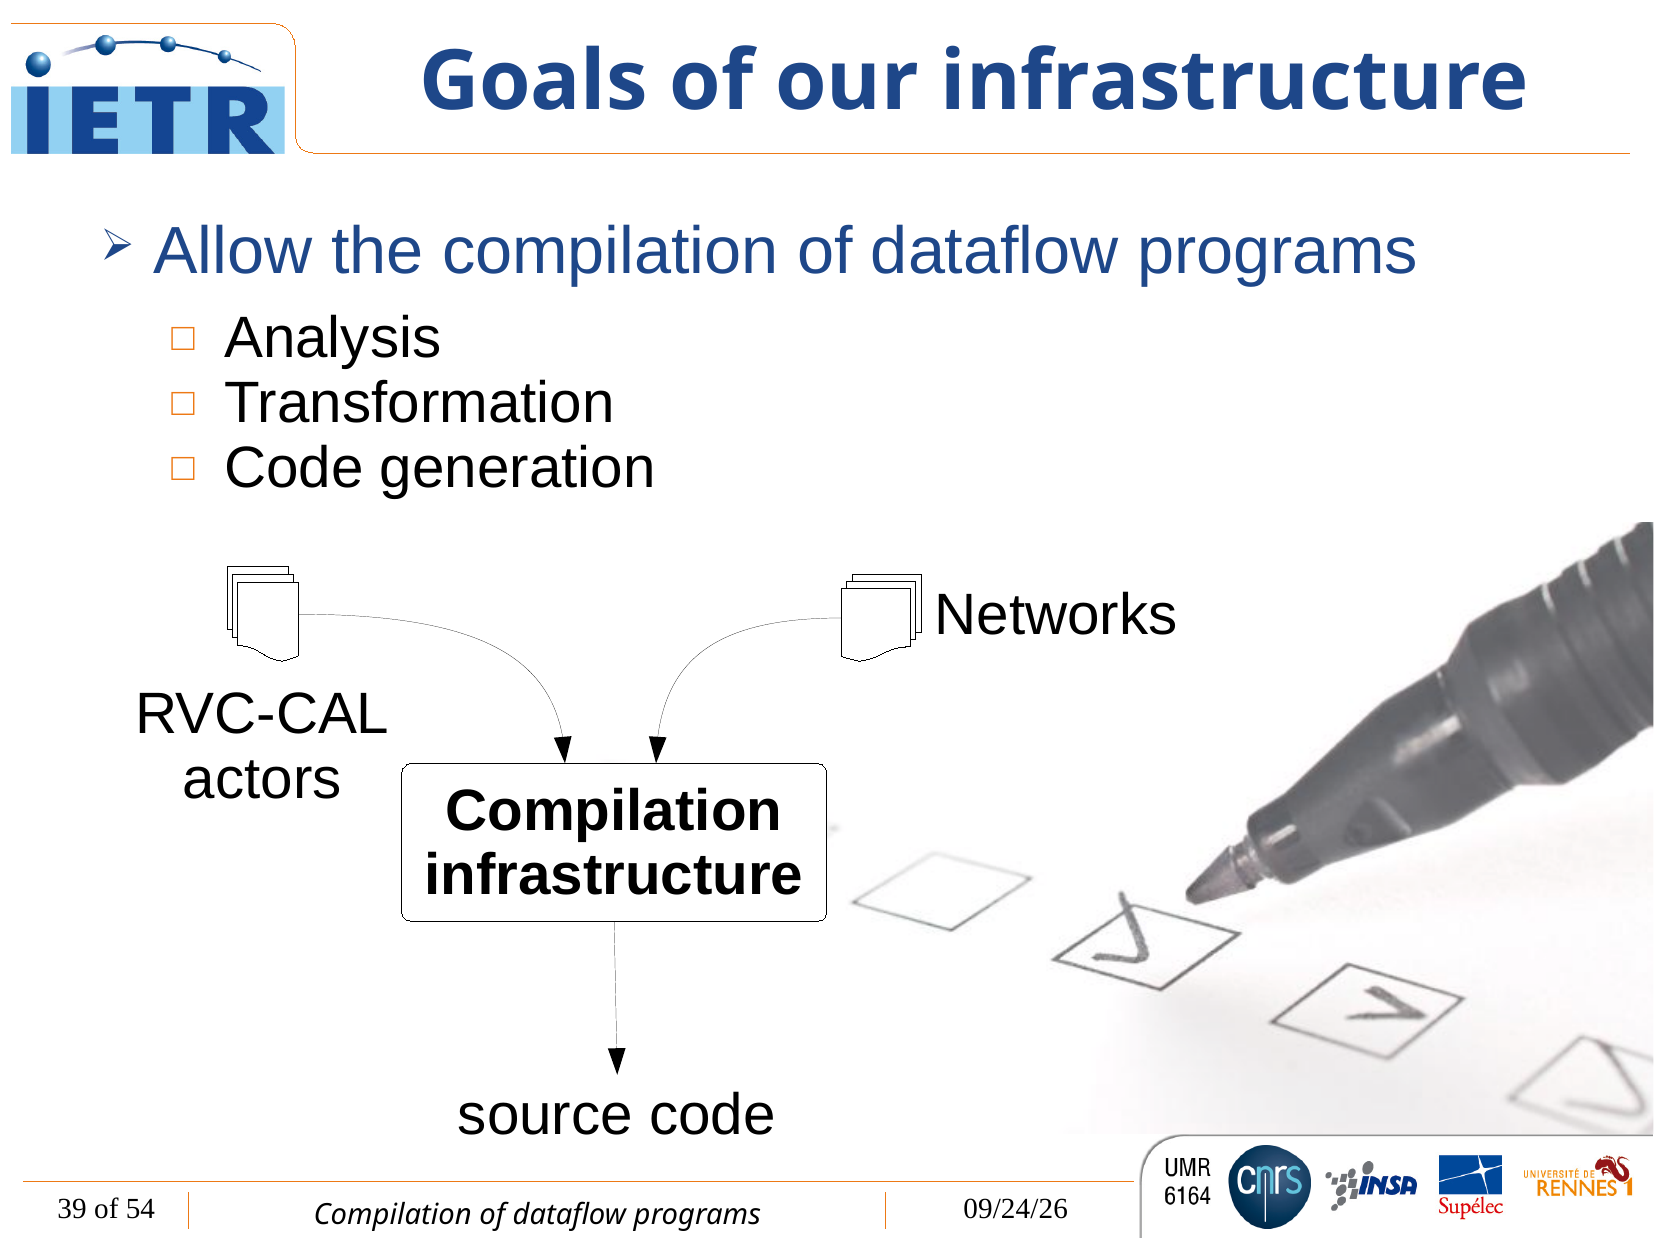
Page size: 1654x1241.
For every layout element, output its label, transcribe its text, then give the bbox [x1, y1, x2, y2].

text_box [227, 566, 299, 662]
text_box Networks [920, 574, 1193, 655]
text_box [841, 574, 922, 662]
text_box source code [443, 1074, 792, 1155]
picture [792, 522, 1654, 1238]
picture [11, 35, 285, 154]
text_box Compilation infrastructure [401, 763, 827, 922]
text_box RVC-CAL actors [120, 673, 405, 818]
title Goals of our infrastructure [295, 0, 1654, 154]
list Allow the compilation of dataflow programs Analysis Transformation Code generation [82, 212, 1619, 1111]
